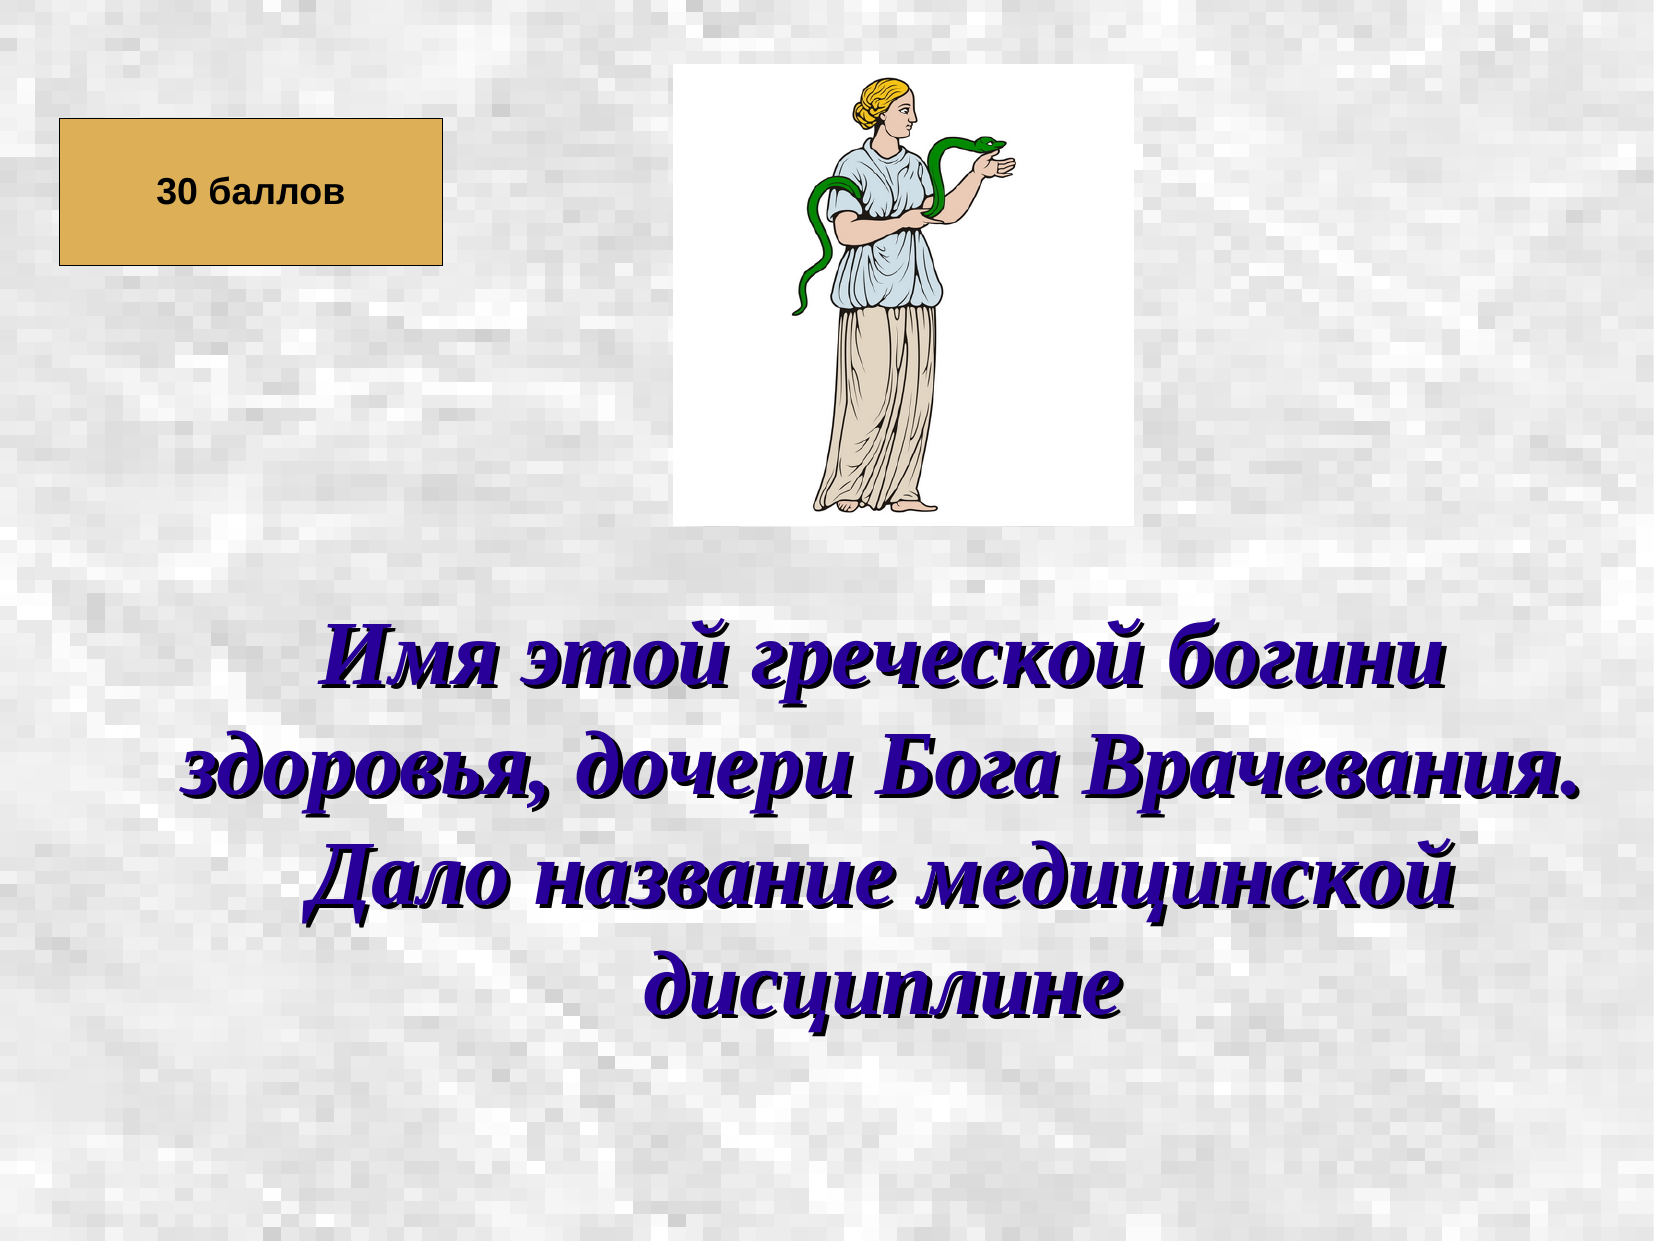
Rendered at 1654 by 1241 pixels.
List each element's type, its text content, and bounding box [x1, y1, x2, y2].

title Имя этой греческой богини здоровья, дочери Бога Врачевания. Дало название медицинской дисциплине [177, 590, 1590, 1036]
picture [673, 64, 1134, 526]
text_box 30 баллов [59, 118, 443, 266]
